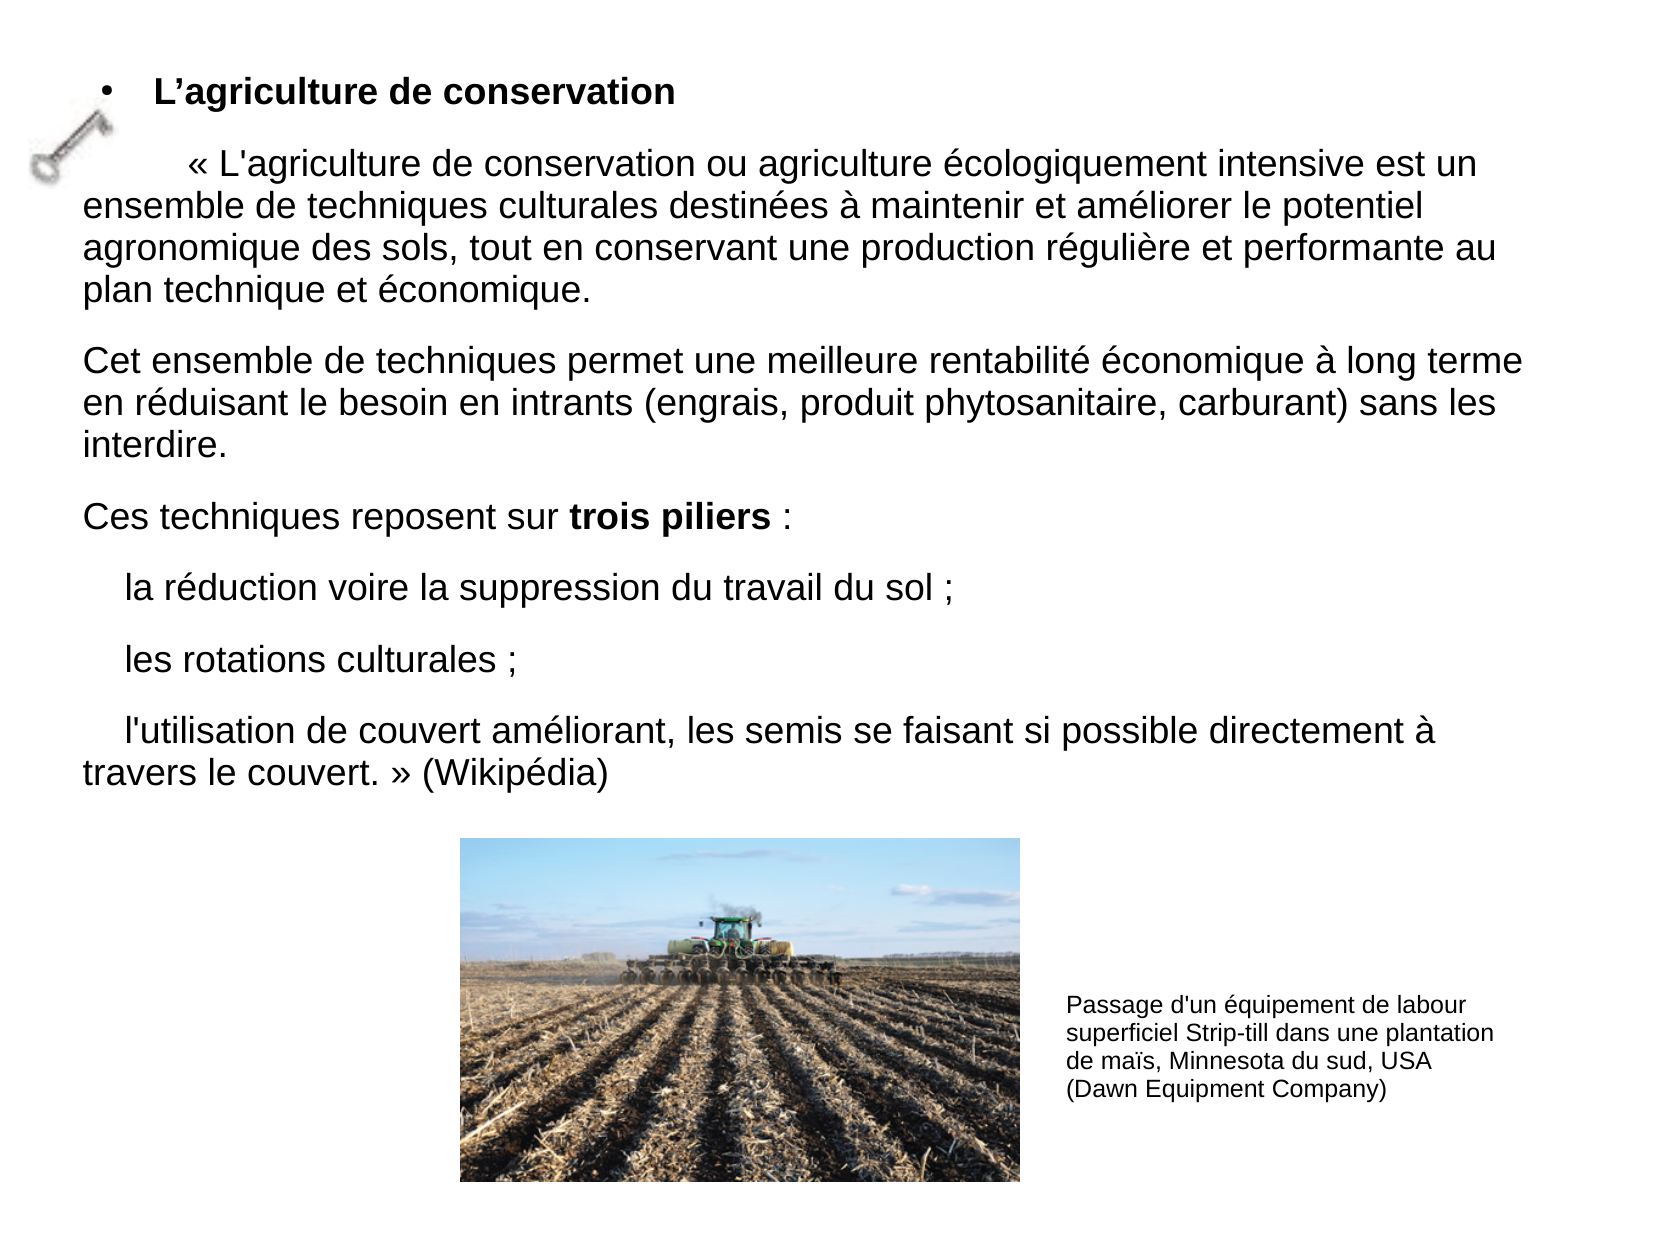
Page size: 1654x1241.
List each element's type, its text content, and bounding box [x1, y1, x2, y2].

list L’agriculture de conservation « L'agriculture de conservation ou agriculture écologiquement intensive est un ensemble de techniques culturales destinées à maintenir et améliorer le potentiel agronomique des sols, tout en conservant une production régulière et performante au plan technique et économique. Cet ensemble de techniques permet une meilleure rentabilité économique à long terme en réduisant le besoin en intrants (engrais, produit phytosanitaire, carburant) sans les interdire. Ces techniques reposent sur trois piliers : la réduction voire la suppression du travail du sol ; les rotations culturales ; l'utilisation de couvert améliorant, les semis se faisant si possible directement à travers le couvert. » (Wikipédia) [82, 70, 1538, 1010]
text_box Passage d'un équipement de labour superficiel Strip-till dans une plantation de maïs, Minnesota du sud, USA (Dawn Equipment Company) [1051, 983, 1517, 1111]
picture [28, 97, 119, 189]
picture [460, 838, 1020, 1182]
